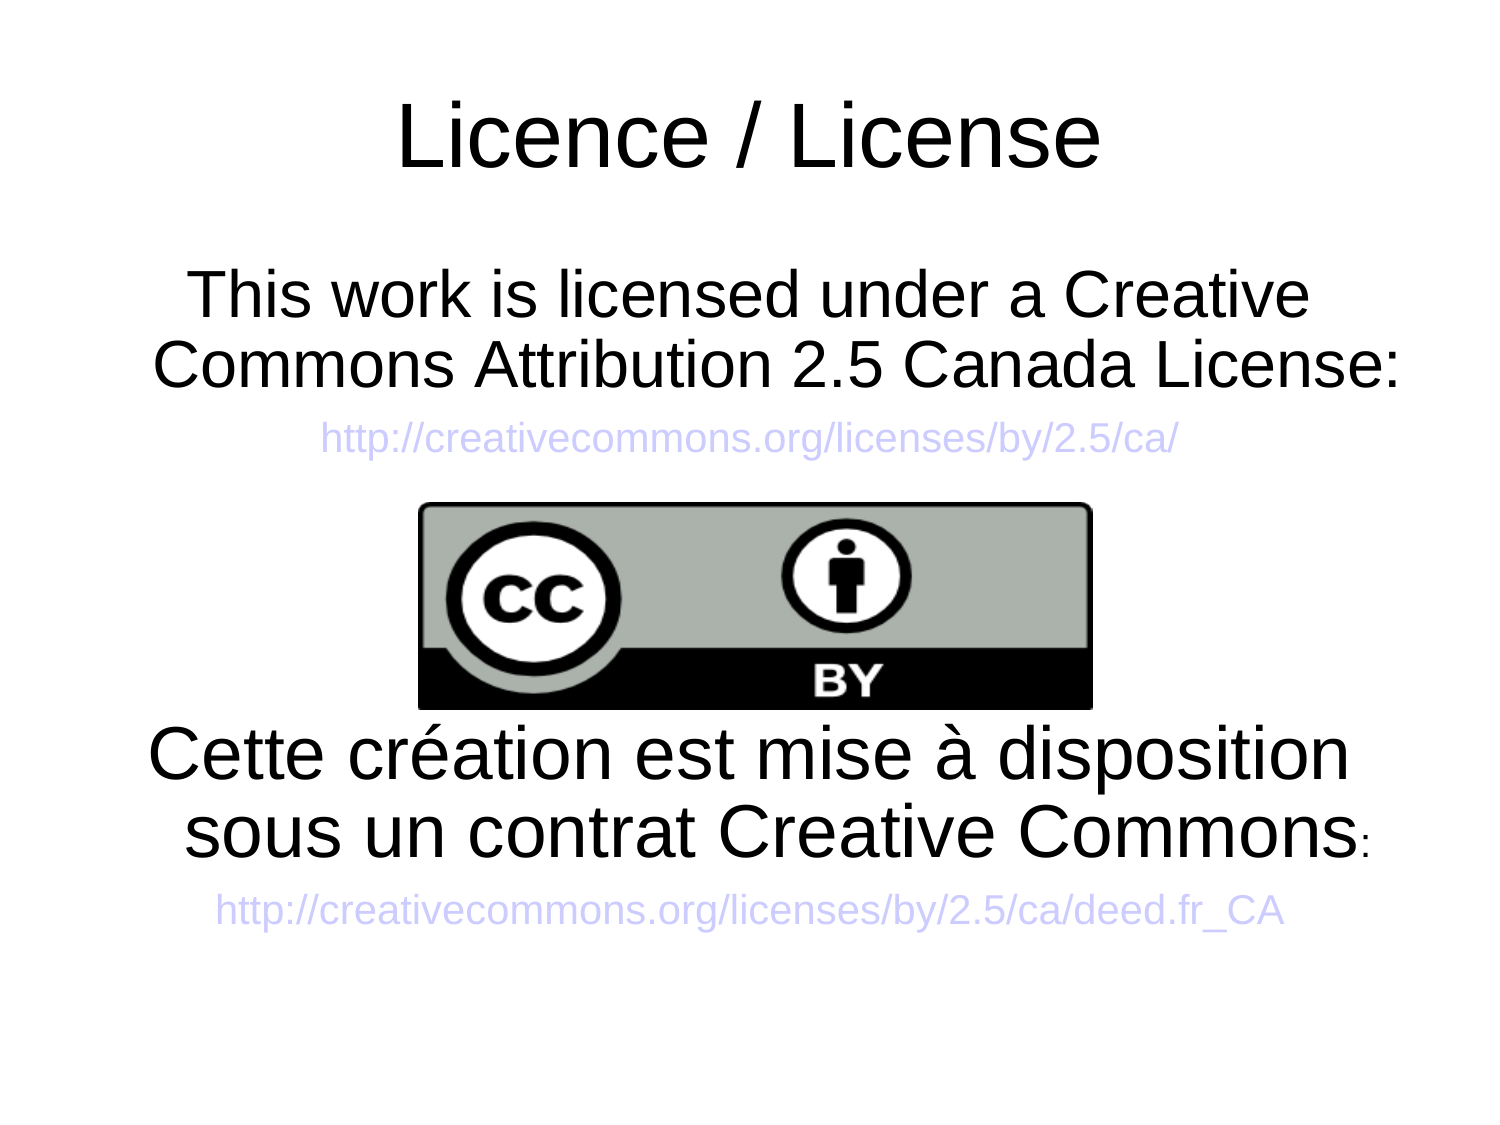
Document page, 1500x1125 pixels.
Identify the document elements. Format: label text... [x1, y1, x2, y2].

picture [418, 502, 1093, 710]
text_box Licence / License [75, 52, 1426, 226]
text_box This work is licensed under a Creative Commons Attribution 2.5 Canada License: http://creativecommons.org/licenses/by/2.5/ca/ Cette création est mise à disposition sous un contrat Creative Commons: http://creativecommons.org/licenses/by/2.5/ca/deed.fr_CA [75, 262, 1426, 1039]
